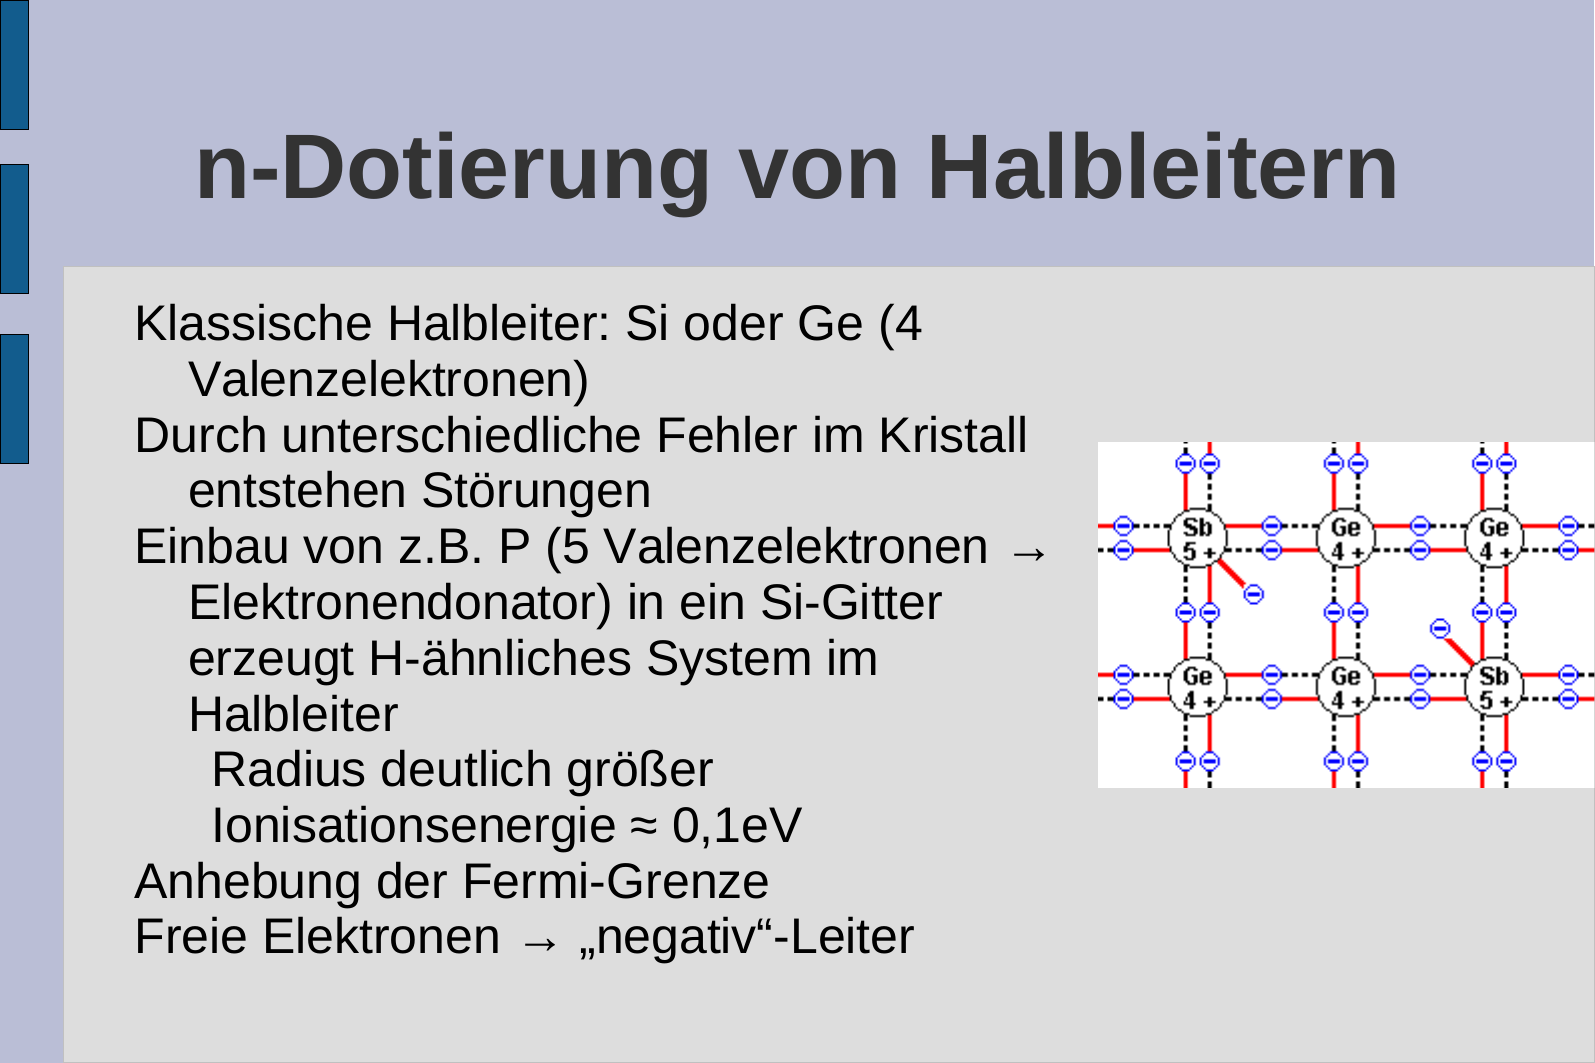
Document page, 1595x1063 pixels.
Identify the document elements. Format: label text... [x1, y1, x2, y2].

title n-Dotierung von Halbleitern [117, 78, 1479, 256]
picture [1098, 442, 1595, 788]
list Klassische Halbleiter: Si oder Ge (4 Valenzelektronen) Durch unterschiedliche Fehler im Kristall entstehen Störungen Einbau von z.B. P (5 Valenzelektronen → Elektronendonator) in ein Si-Gitter erzeugt H-ähnliches System im Halbleiter Radius deutlich größer Ionisationsenergie ≈ 0,1eV Anhebung der Fermi-Grenze Freie Elektronen → „negativ“-Leiter [117, 295, 1093, 966]
